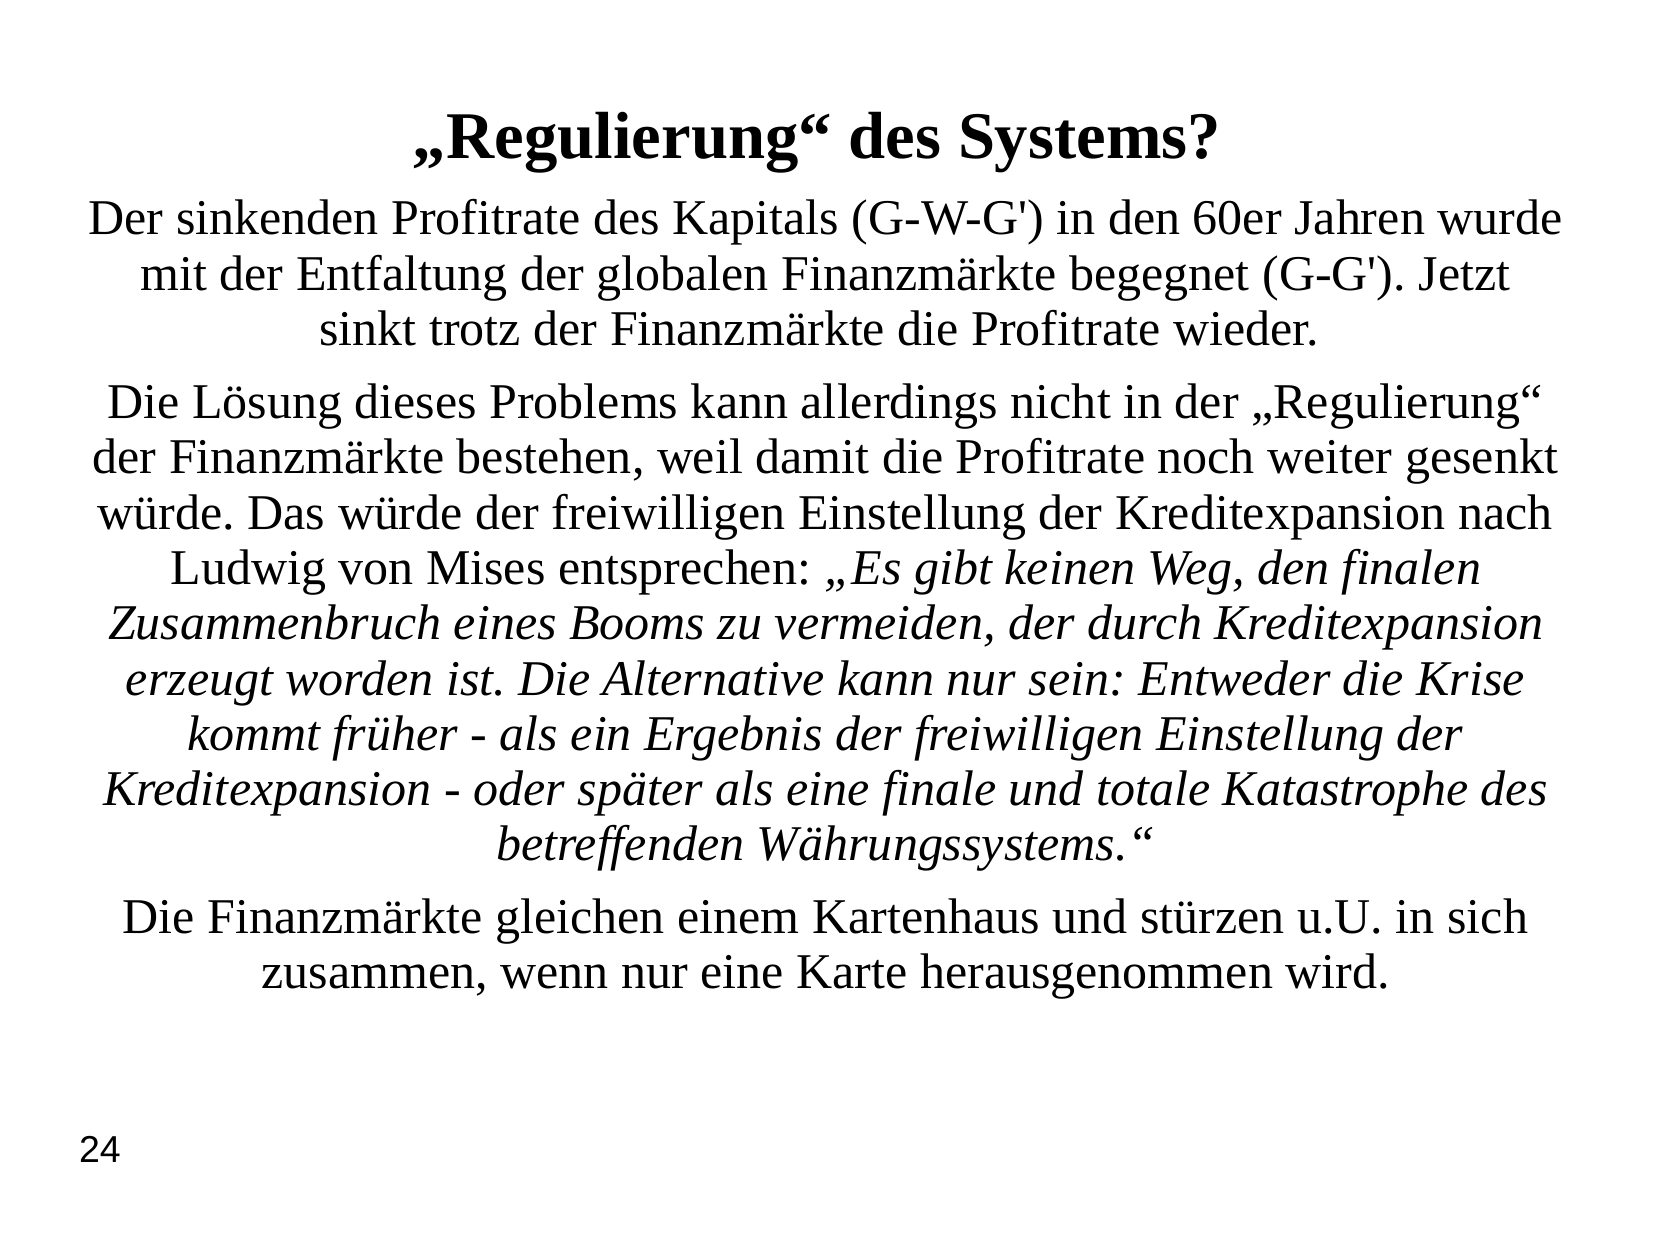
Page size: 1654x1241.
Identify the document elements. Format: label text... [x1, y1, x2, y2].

text_box <Nummer> [64, 1120, 282, 1191]
text_box „Regulierung“ des Systems? Der sinkenden Profitrate des Kapitals (G-W-G') in den 60er Jahren wurde mit der Entfaltung der globalen Finanzmärkte begegnet (G-G'). Jetzt sinkt trotz der Finanzmärkte die Profitrate wieder. Die Lösung dieses Problems kann allerdings nicht in der „Regulierung“ der Finanzmärkte bestehen, weil damit die Profitrate noch weiter gesenkt würde. Das würde der freiwilligen Einstellung der Kreditexpansion nach Ludwig von Mises entsprechen: „Es gibt keinen Weg, den finalen Zusammenbruch eines Booms zu vermeiden, der durch Kreditexpansion erzeugt worden ist. Die Alternative kann nur sein: Entweder die Krise kommt früher - als ein Ergebnis der freiwilligen Einstellung der Kreditexpansion - oder später als eine finale und totale Katastrophe des betreffenden Währungssystems.“ Die Finanzmärkte gleichen einem Kartenhaus und stürzen u.U. in sich zusammen, wenn nur eine Karte herausgenommen wird. [73, 91, 1580, 1008]
